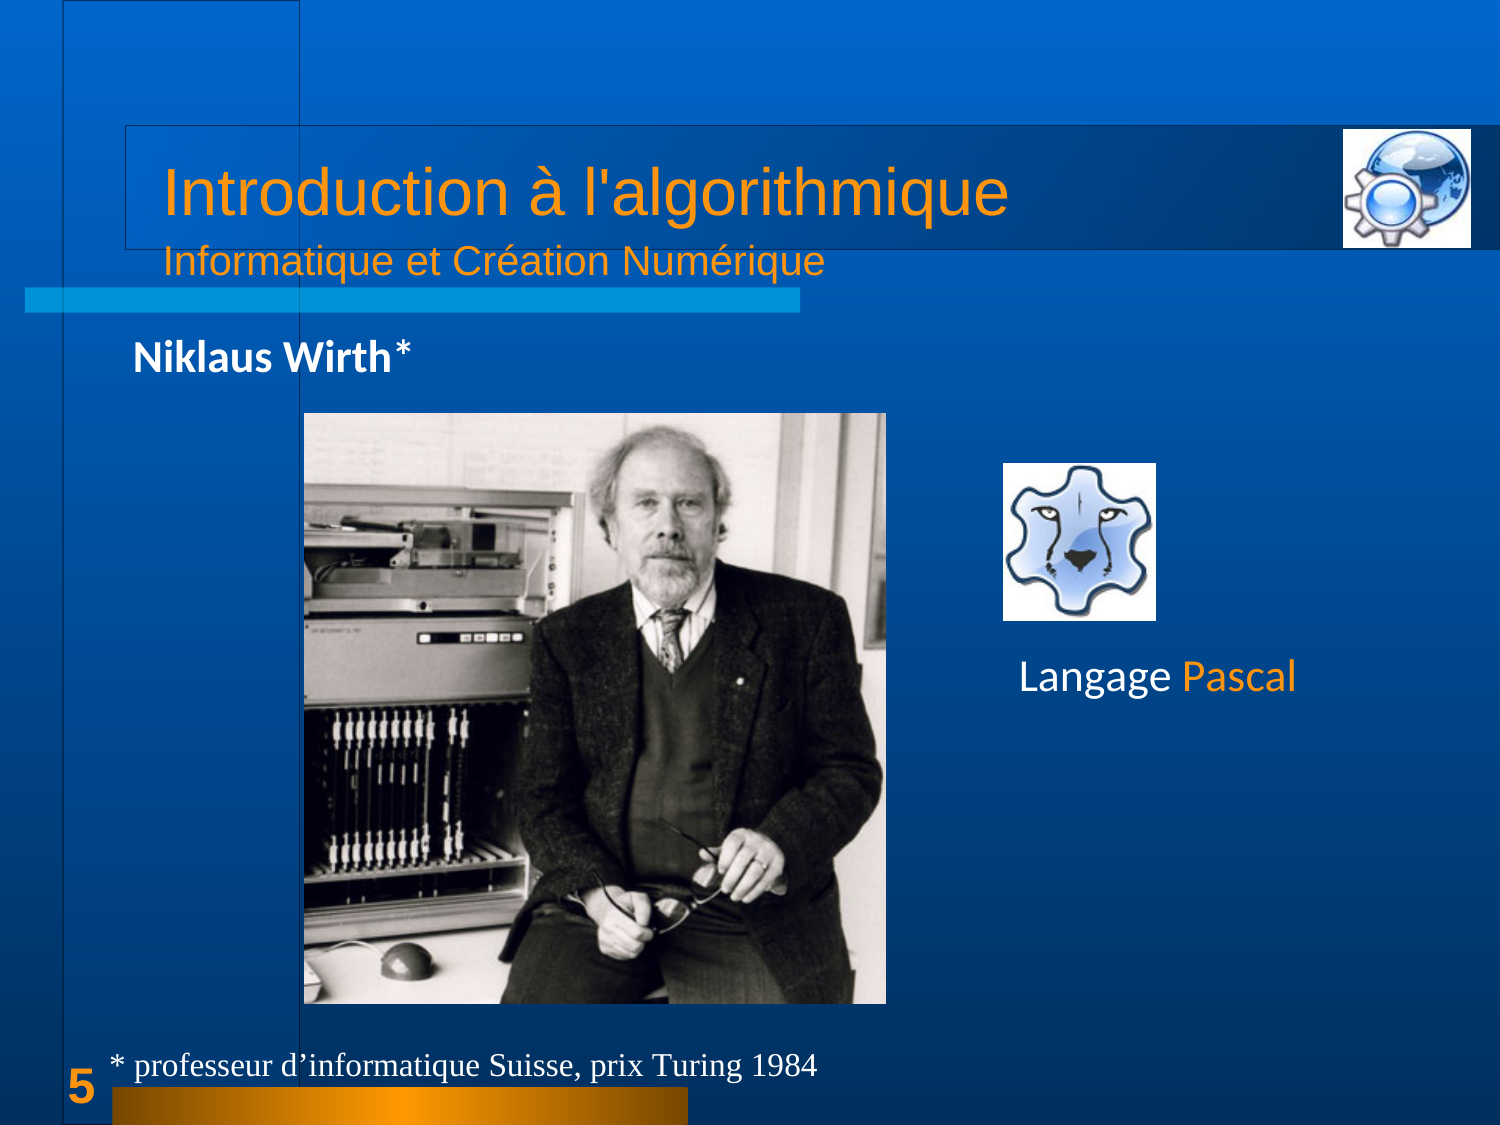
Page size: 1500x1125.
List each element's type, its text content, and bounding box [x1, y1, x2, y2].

picture [1003, 463, 1156, 621]
picture [304, 413, 886, 1004]
text_box Niklaus Wirth* [118, 330, 1359, 1008]
text_box Langage Pascal [1003, 649, 1388, 721]
picture [1343, 129, 1471, 248]
text_box * professeur d’informatique Suisse, prix Turing 1984 [94, 1039, 1365, 1099]
